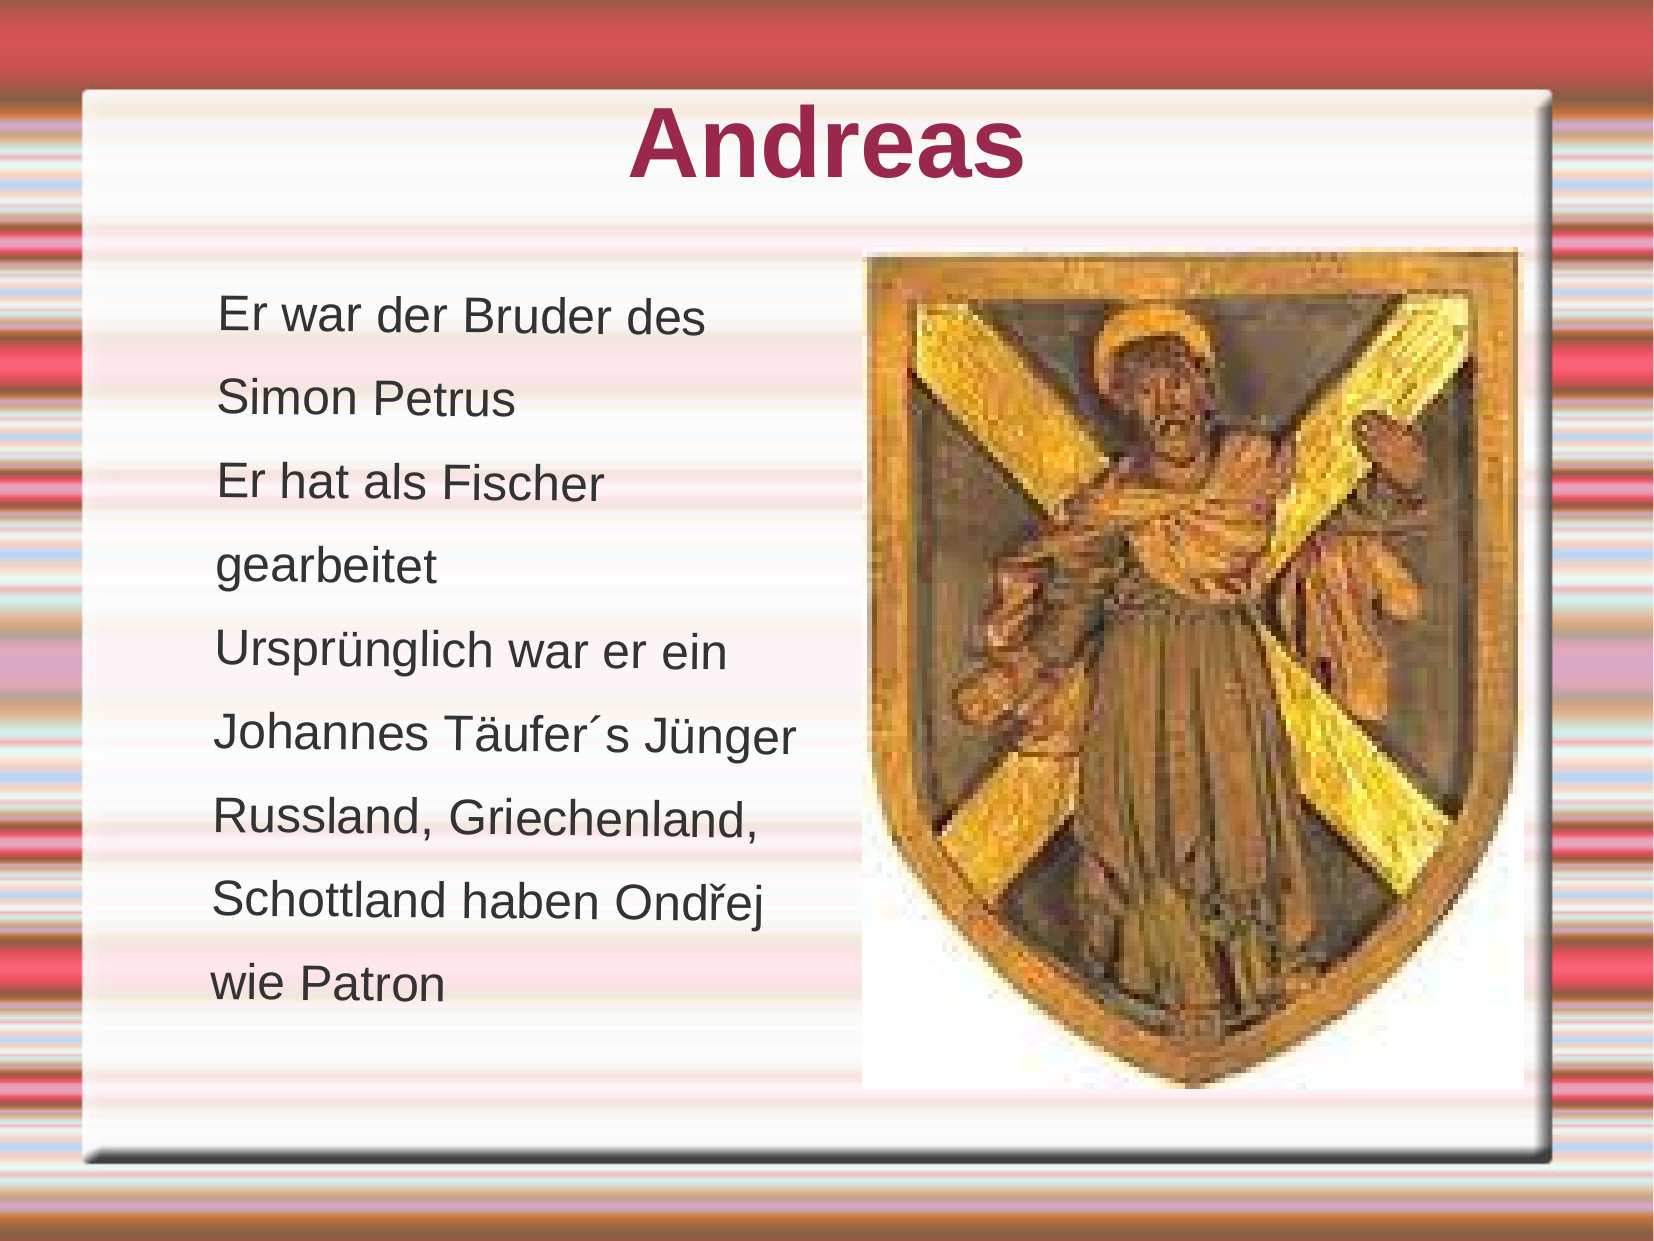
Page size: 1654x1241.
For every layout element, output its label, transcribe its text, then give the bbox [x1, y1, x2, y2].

list Er war der Bruder des Simon Petrus Er hat als Fischer gearbeitet Ursprünglich war er ein Johannes Täufer´s Jünger Russland, Griechenland, Schottland haben Ondřej wie Patron [126, 256, 810, 1139]
title Andreas [121, 50, 1534, 237]
picture [0, 0, 1654, 1241]
